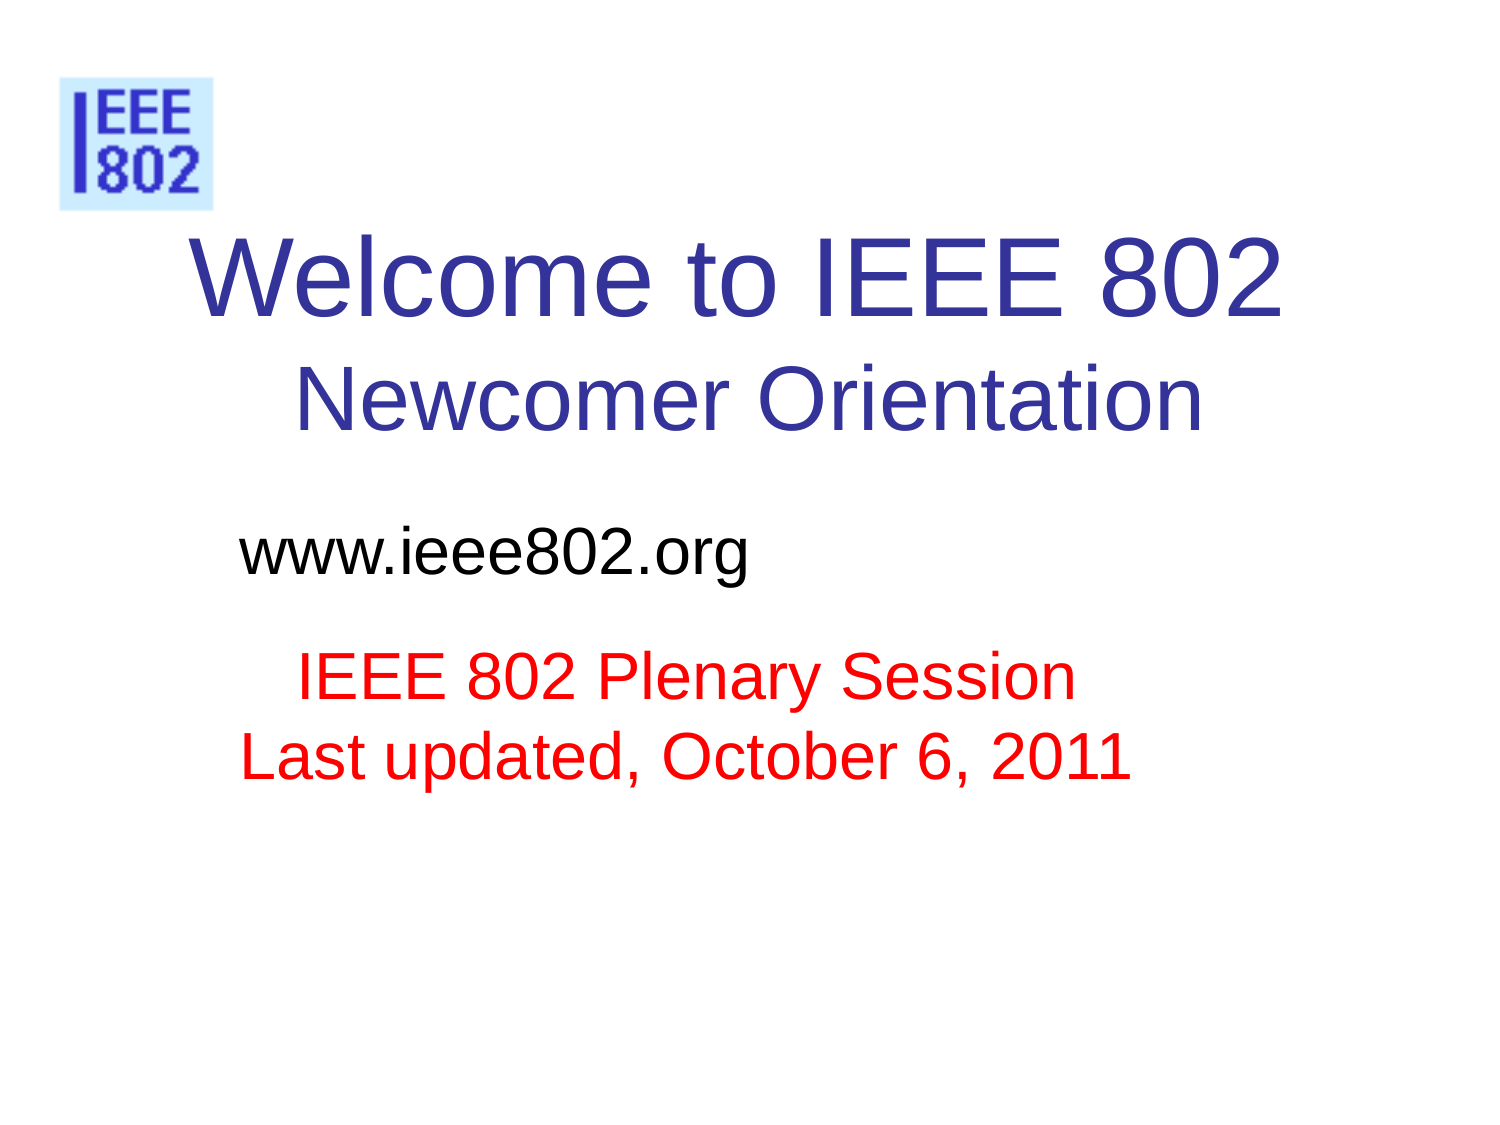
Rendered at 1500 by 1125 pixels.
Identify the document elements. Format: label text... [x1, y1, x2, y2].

text_box www.ieee802.org [225, 500, 1275, 625]
text_box Welcome to IEEE 802 Newcomer Orientation [113, 163, 1388, 491]
text_box IEEE 802 Plenary Session Last updated, October 6, 2011 [225, 625, 1275, 750]
